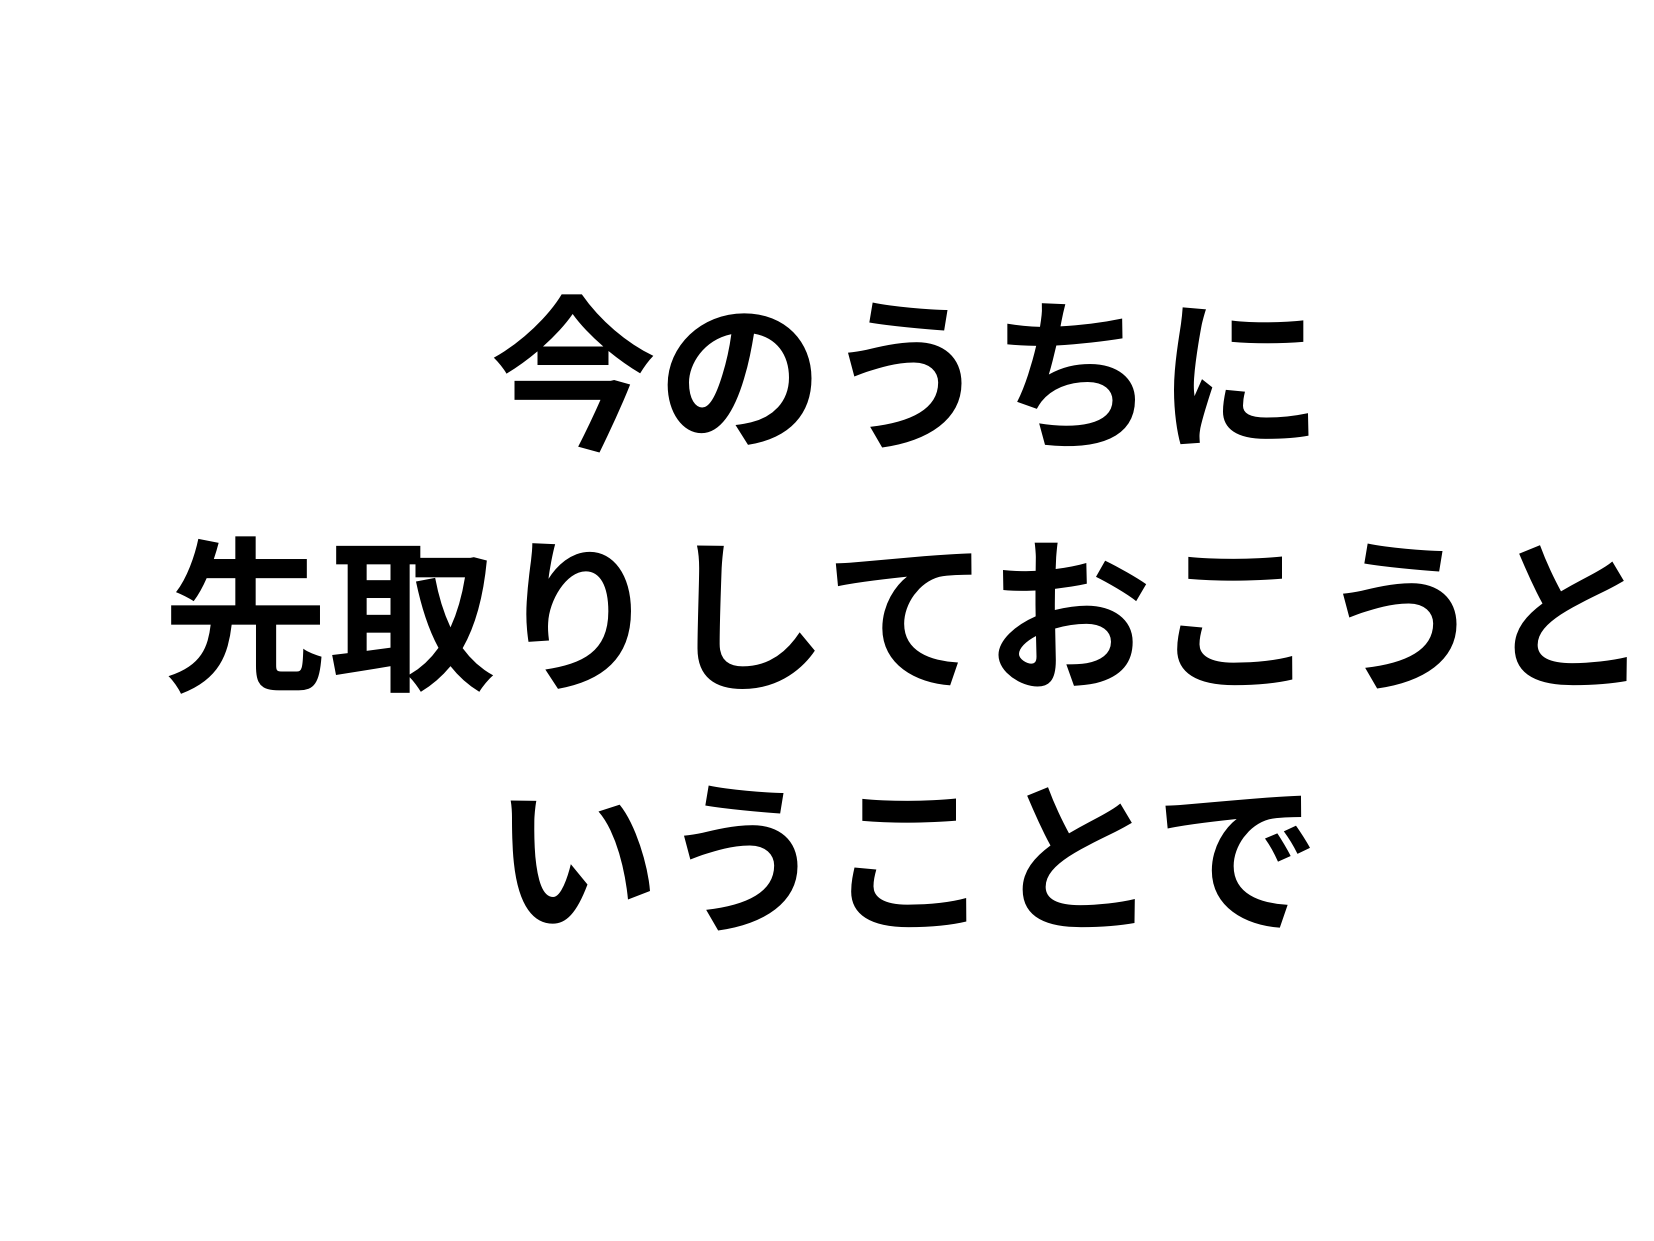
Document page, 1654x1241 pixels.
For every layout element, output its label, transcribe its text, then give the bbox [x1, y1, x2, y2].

text_box 今のうちに 先取りしておこうと いうことで [147, 236, 1468, 790]
